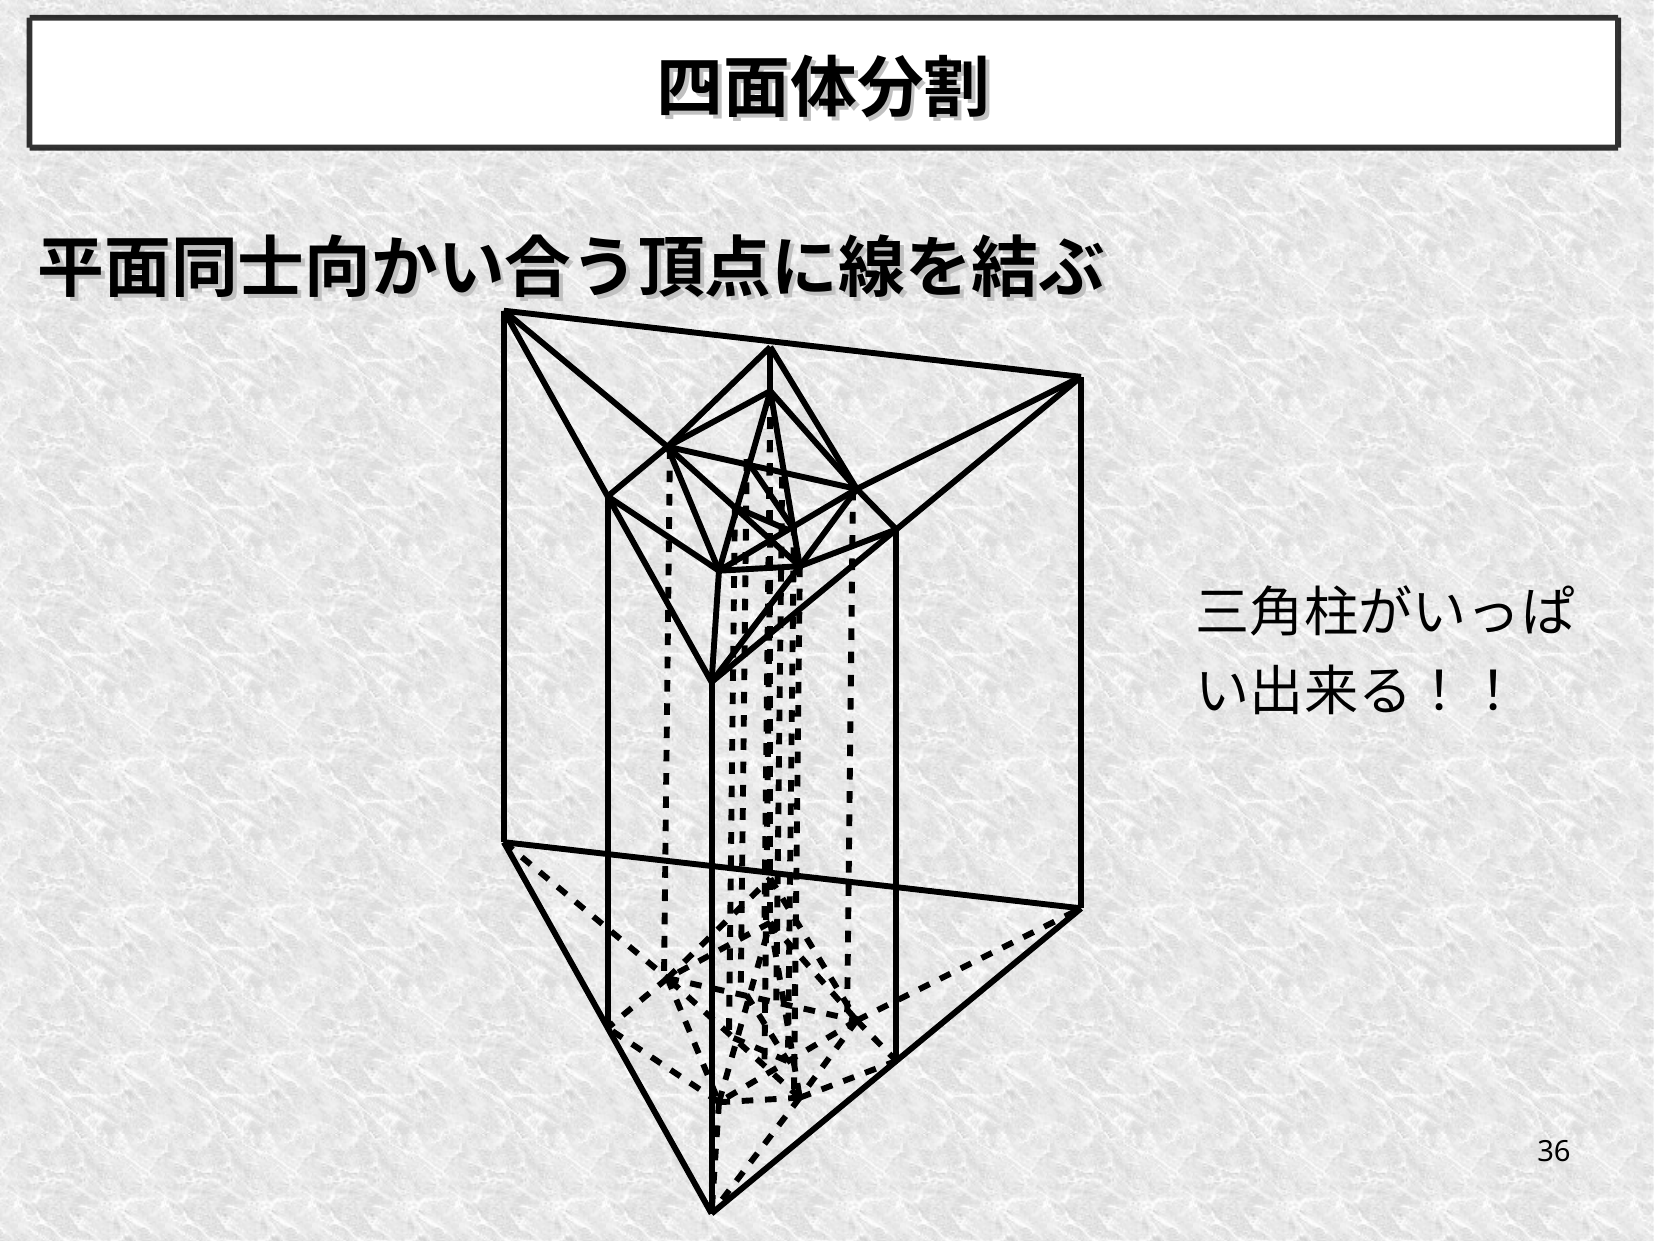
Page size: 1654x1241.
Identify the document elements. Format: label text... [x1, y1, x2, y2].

text_box 四面体分割 [29, 17, 1619, 148]
text_box 三角柱がいっぱい出来る！！ [1181, 561, 1595, 693]
picture [0, 0, 1654, 1241]
text_box 平面同士向かい合う頂点に線を結ぶ [22, 206, 1105, 296]
